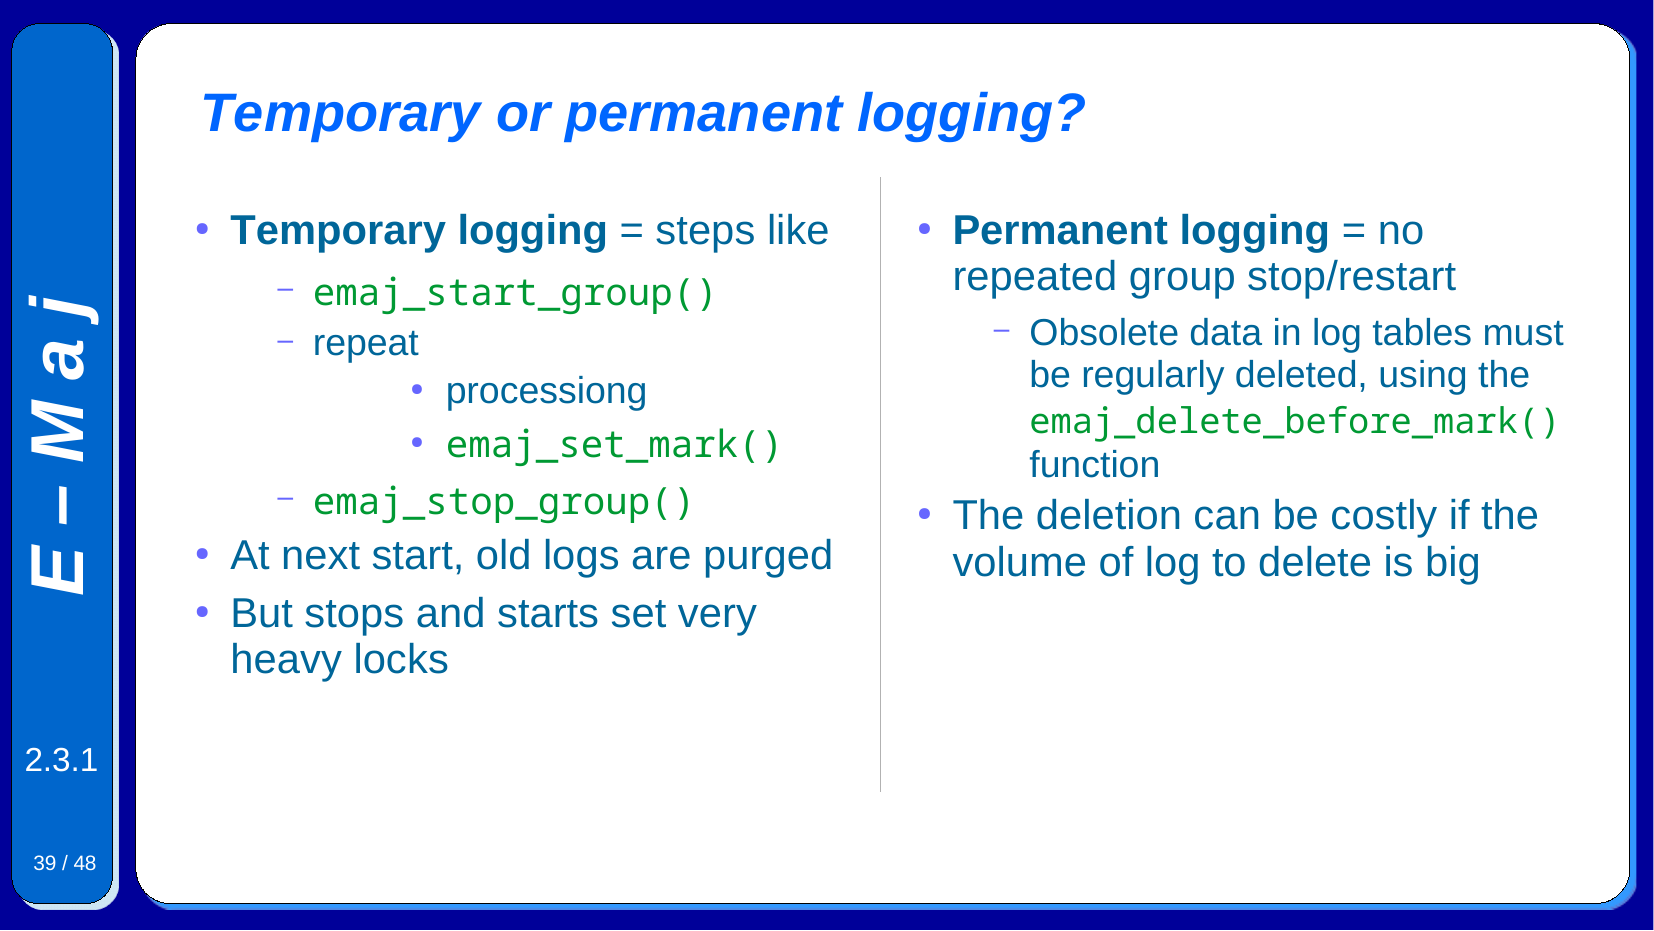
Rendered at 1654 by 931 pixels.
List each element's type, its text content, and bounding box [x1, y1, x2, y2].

list Permanent logging = no repeated group stop/restart Obsolete data in log tables must be regularly deleted, using the emaj_delete_before_mark() function The deletion can be costly if the volume of log to delete is big [899, 206, 1588, 827]
title Temporary or permanent logging? [200, 34, 1575, 191]
list Temporary logging = steps like emaj_start_group() repeat processiong emaj_set_mark() emaj_stop_group() At next start, old logs are purged But stops and starts set very heavy locks [177, 206, 865, 827]
